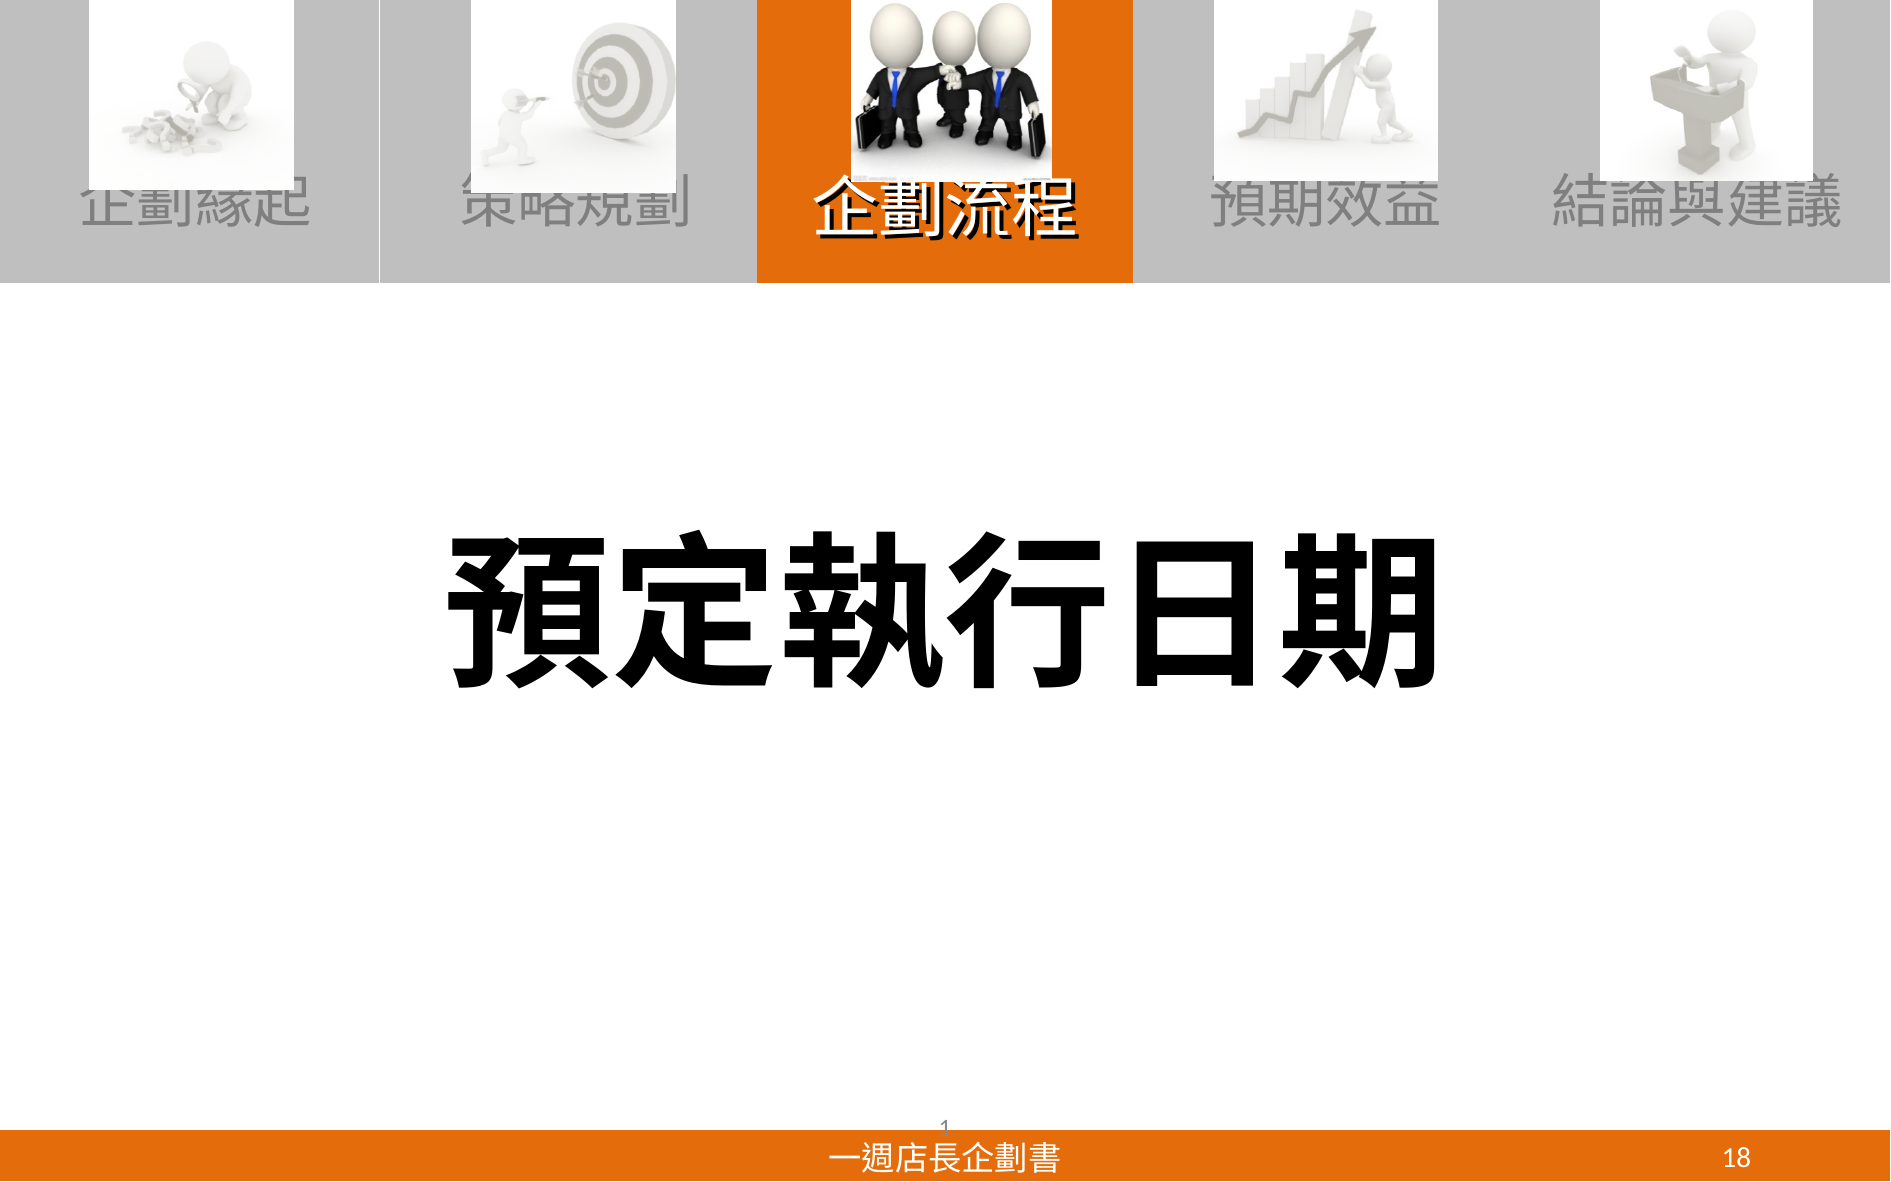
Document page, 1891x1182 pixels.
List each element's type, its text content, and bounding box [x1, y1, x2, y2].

picture [471, 0, 676, 193]
text_box [0, 0, 379, 283]
text_box 結論與建議 [1523, 157, 1871, 243]
text_box 1 [645, 1094, 1245, 1158]
text_box 預定執行日期 [0, 399, 1890, 961]
picture [1600, 0, 1813, 181]
picture [851, 0, 1052, 182]
text_box 18 [1706, 1130, 1891, 1182]
text_box 預期效益 [1179, 157, 1473, 243]
text_box 企劃流程 [781, 157, 1110, 253]
picture [89, 0, 294, 190]
text_box 策略規劃 [417, 157, 735, 243]
text_box 企劃緣起 [42, 157, 348, 243]
picture [1214, 0, 1438, 181]
text_box [380, 0, 1890, 283]
text_box 一週店長企劃書 [0, 1130, 1706, 1181]
